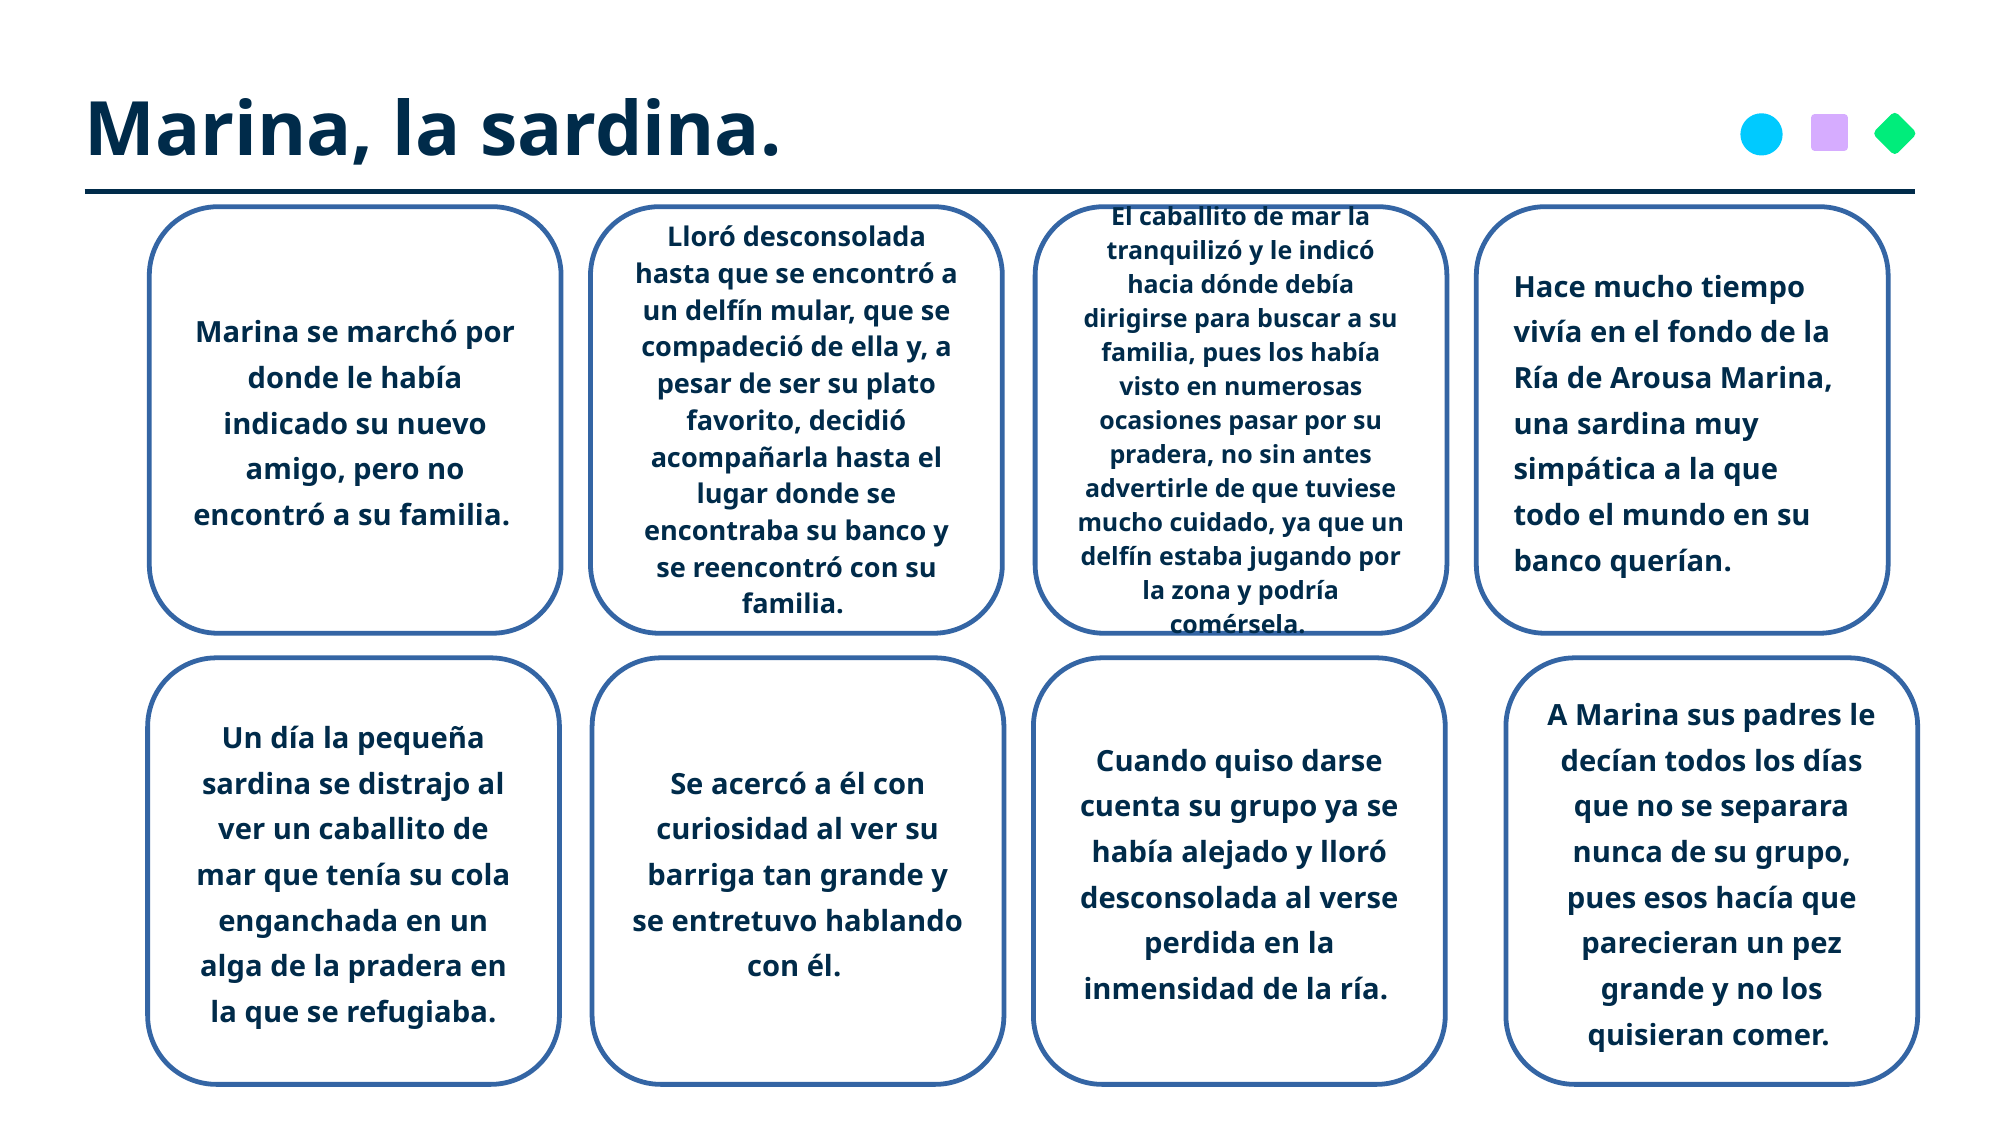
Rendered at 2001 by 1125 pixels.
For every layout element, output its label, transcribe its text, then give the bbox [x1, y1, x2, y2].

text_box A Marina sus padres le decían todos los días que no se separara nunca de su grupo, pues esos hacía que parecieran un pez grande y no los quisieran comer. [1505, 657, 1918, 1085]
text_box Hace mucho tiempo vivía en el fondo de la Ría de Arousa Marina, una sardina muy simpática a la que todo el mundo en su banco querían. [1476, 206, 1889, 634]
text_box El caballito de mar la tranquilizó y le indicó hacia dónde debía dirigirse para buscar a su familia, pues los había visto en numerosas ocasiones pasar por su pradera, no sin antes advertirle de que tuviese mucho cuidado, ya que un delfín estaba jugando por la zona y podría comérsela. [1035, 206, 1447, 634]
text_box Un día la pequeña sardina se distrajo al ver un caballito de mar que tenía su cola enganchada en un alga de la pradera en la que se refugiaba. [147, 657, 560, 1085]
text_box Marina se marchó por donde le había indicado su nuevo amigo, pero no encontró a su familia. [149, 206, 562, 634]
text_box Se acercó a él con curiosidad al ver su barriga tan grande y se entretuvo hablando con él. [592, 657, 1004, 1085]
text_box Lloró desconsolada hasta que se encontró a un delfín mular, que se compadeció de ella y, a pesar de ser su plato favorito, decidió acompañarla hasta el lugar donde se encontraba su banco y se reencontró con su familia. [590, 206, 1003, 634]
text_box Cuando quiso darse cuenta su grupo ya se había alejado y lloró desconsolada al verse perdida en la inmensidad de la ría. [1033, 657, 1446, 1085]
title Marina, la sardina. [84, 29, 1601, 178]
